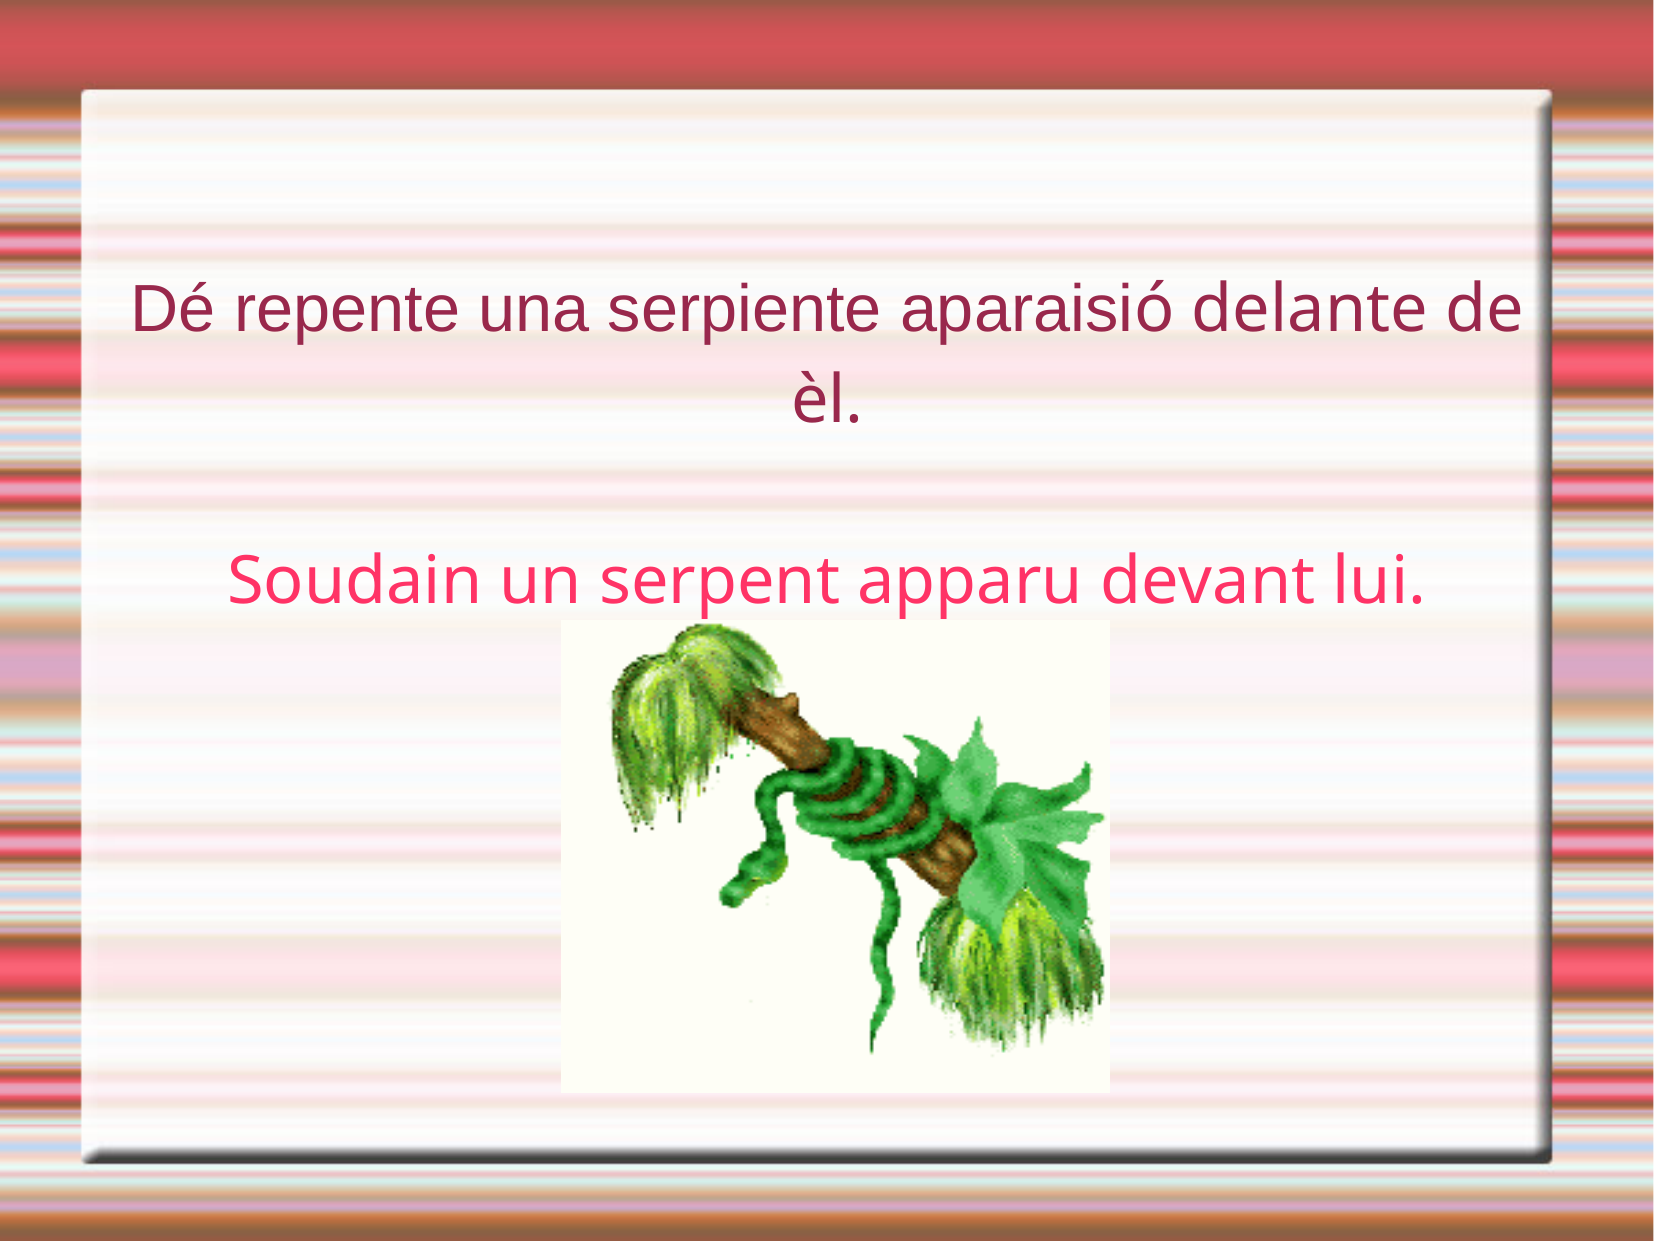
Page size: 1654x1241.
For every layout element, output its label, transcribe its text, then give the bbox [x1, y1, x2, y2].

picture [0, 0, 1654, 1241]
subtitle Dé repente una serpiente aparaisió delante de èl. Soudain un serpent apparu devant lui. [121, 114, 1534, 1132]
